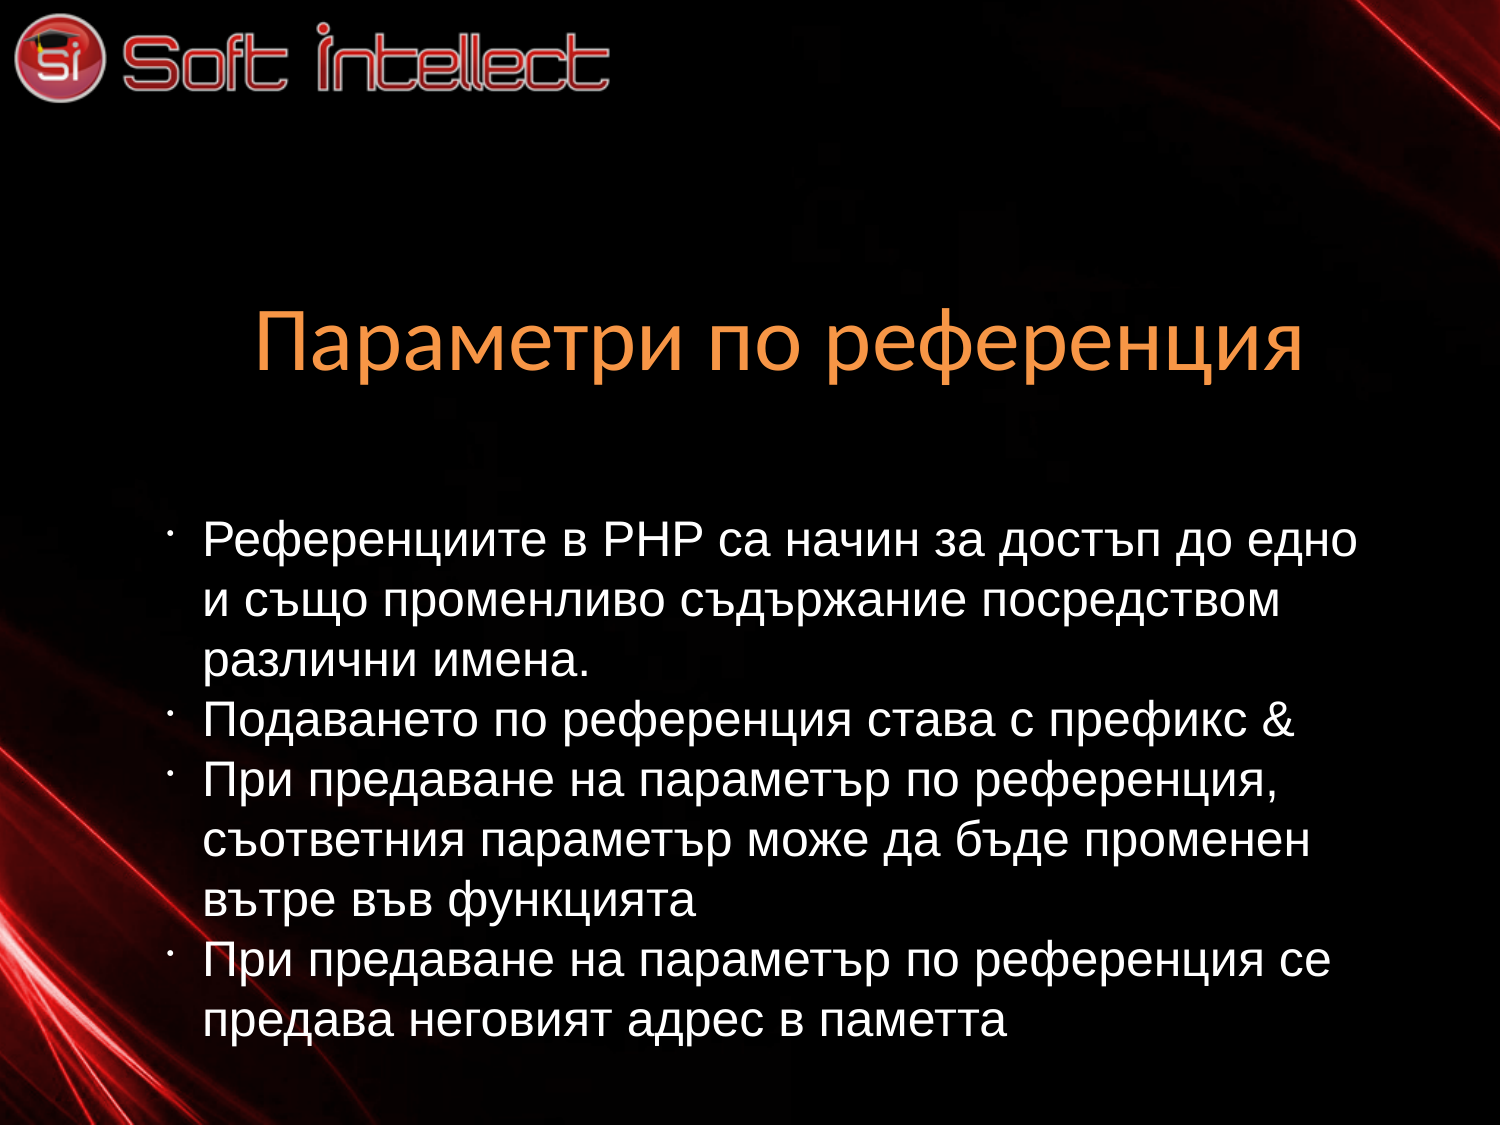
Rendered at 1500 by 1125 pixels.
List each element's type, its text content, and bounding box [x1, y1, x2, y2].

text_box Параметри по референция [105, 239, 1455, 427]
text_box Референциите в PHP са начин за достъп до едно и също променливо съдържание посредством различни имена. Подаването по референция става с префикс & При предаване на параметър по референция, съответния параметър може да бъде променен вътре във функцията При предаване на параметър по референция се предава неговият адрес в паметта [151, 498, 1402, 1125]
picture [0, 0, 1500, 1125]
